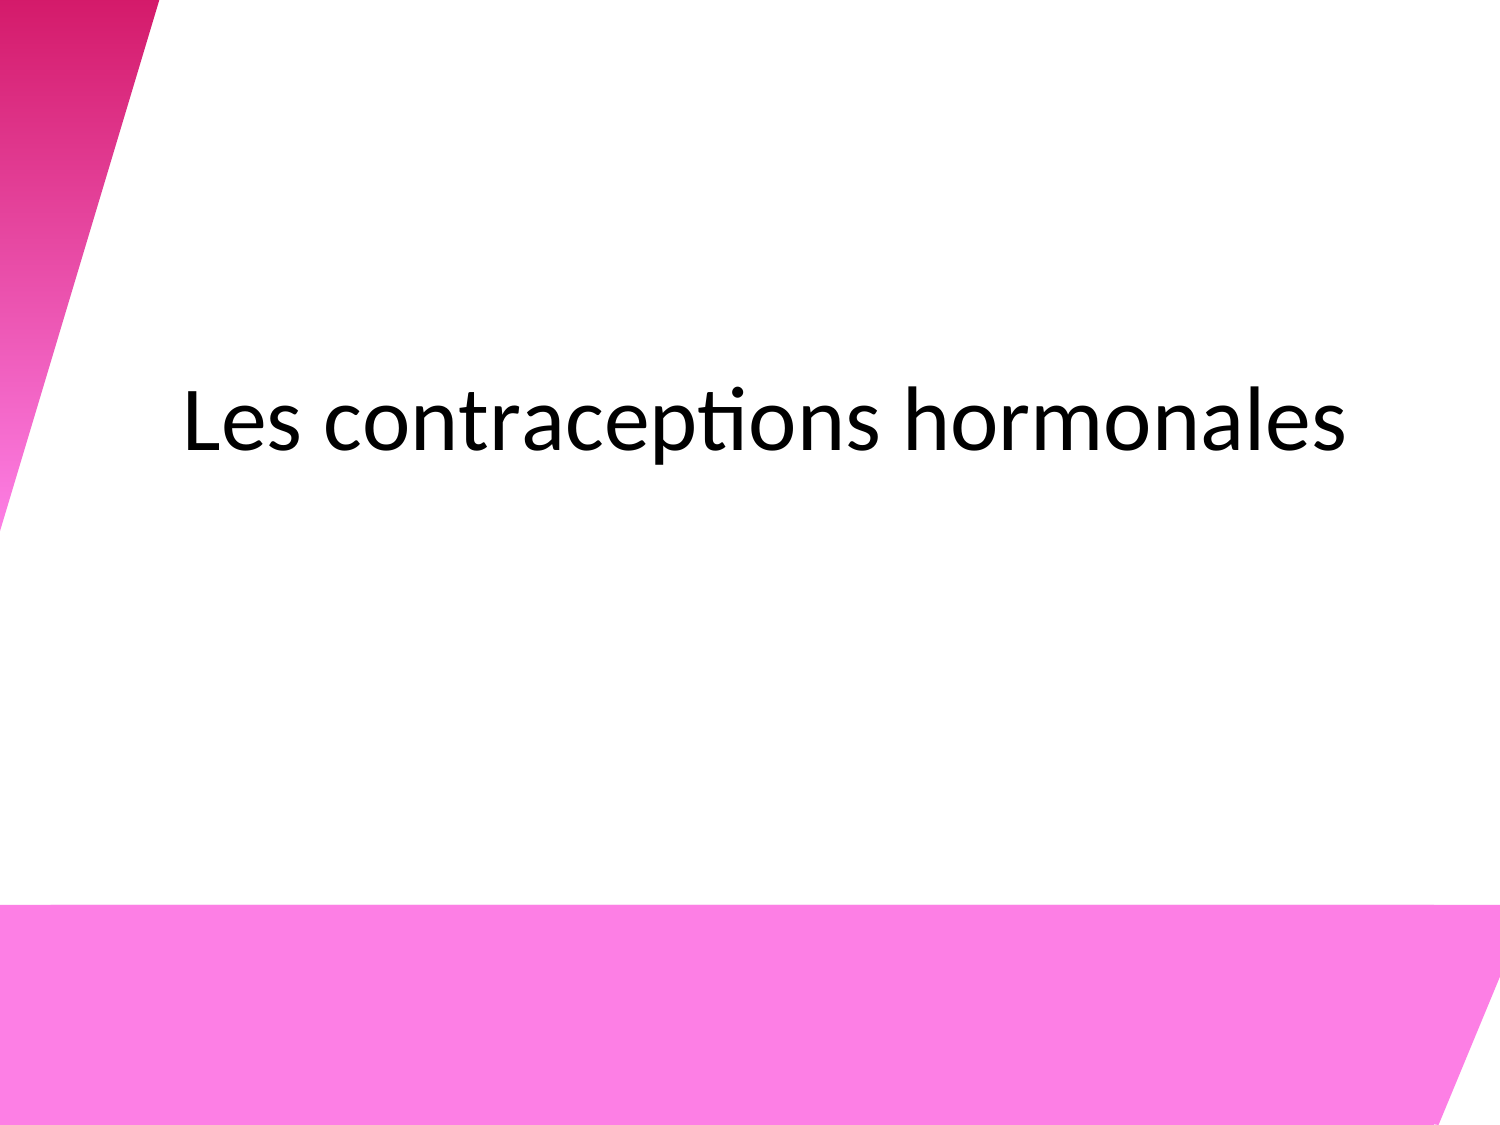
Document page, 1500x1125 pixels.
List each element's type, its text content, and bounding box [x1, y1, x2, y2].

title Les contraceptions hormonales [90, 320, 1441, 508]
text_box [0, 904, 1500, 1125]
text_box [0, 0, 160, 532]
